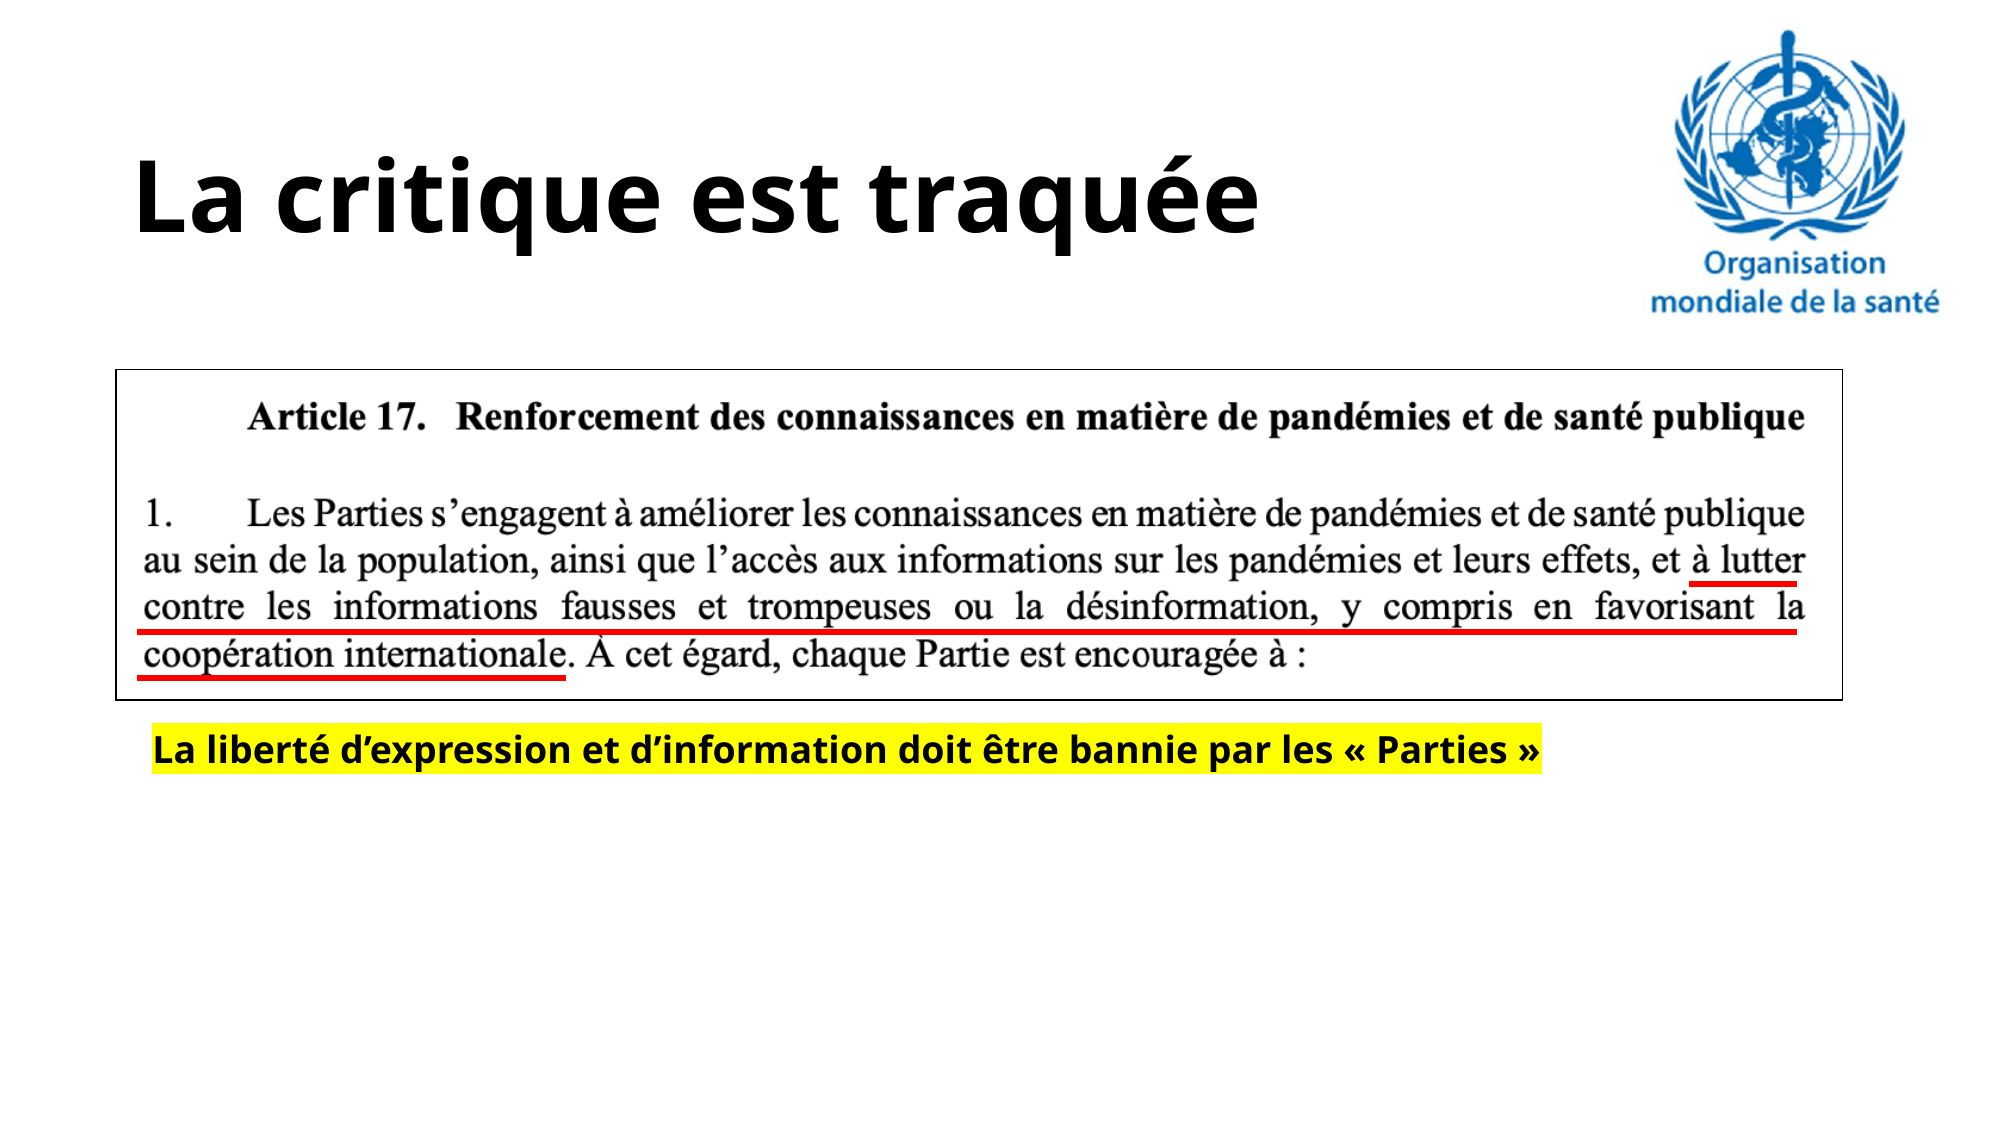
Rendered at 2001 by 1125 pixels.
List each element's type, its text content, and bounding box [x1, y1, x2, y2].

title La critique est traquée [116, 91, 1842, 309]
text_box La liberté d’expression et d’information doit être bannie par les « Parties » [137, 718, 1927, 779]
picture [116, 370, 1842, 699]
picture [1617, 0, 1978, 360]
